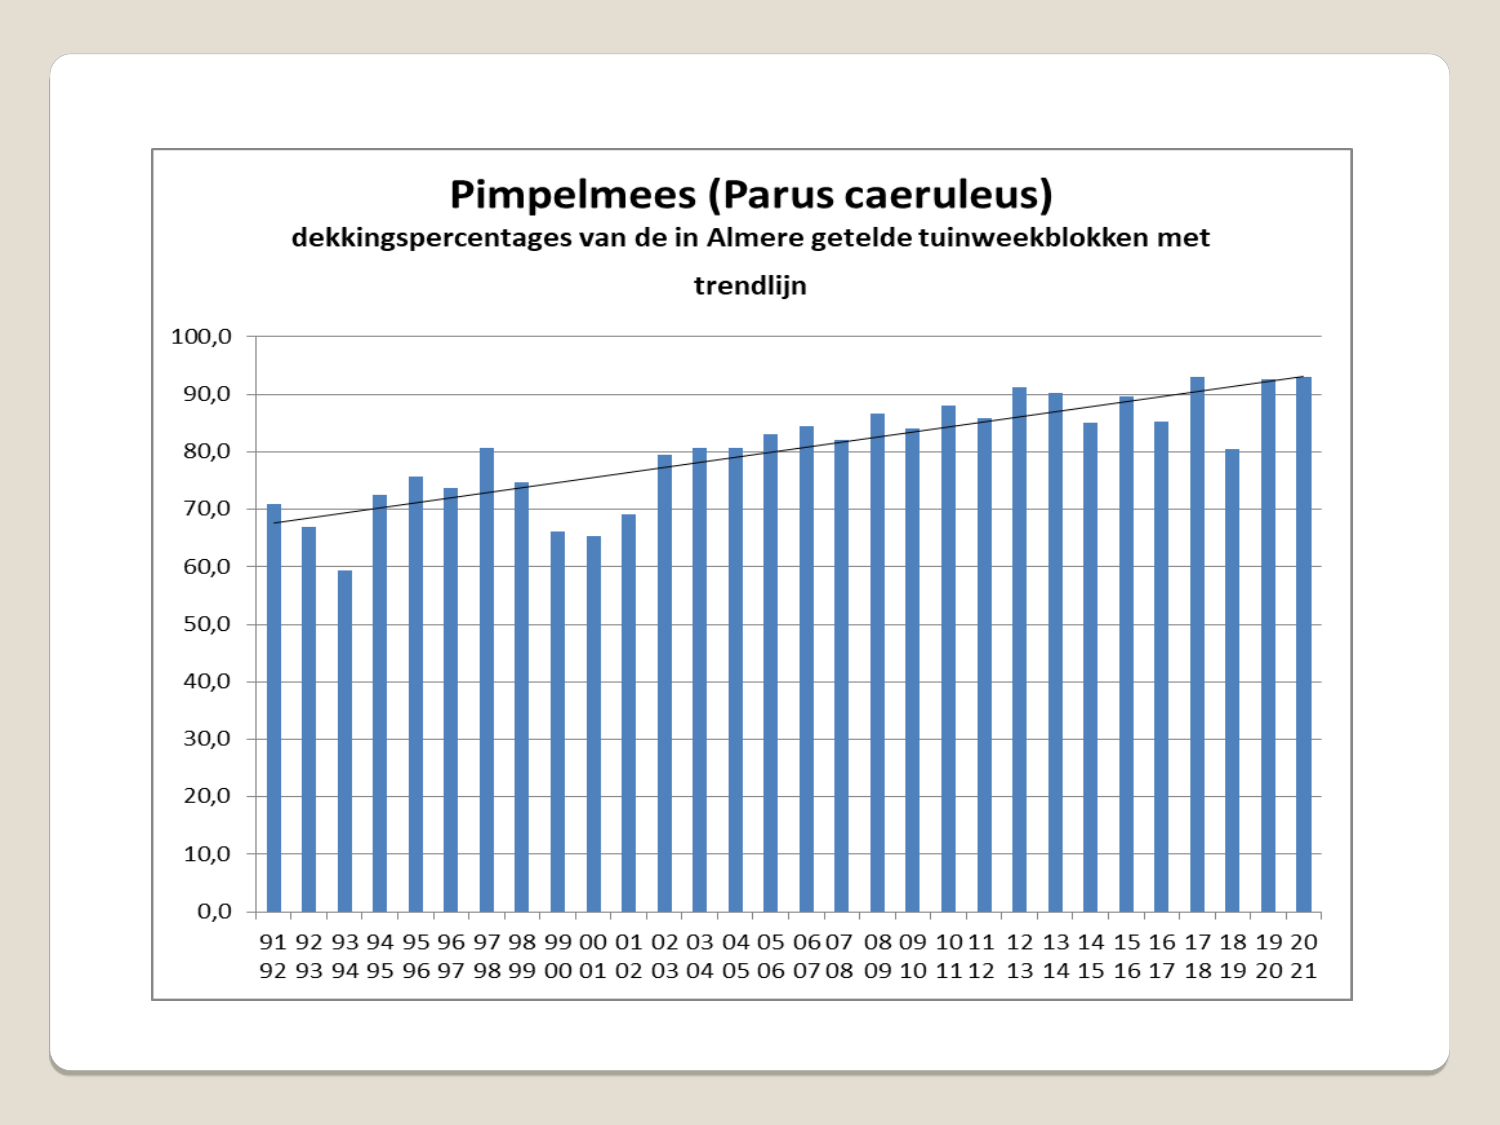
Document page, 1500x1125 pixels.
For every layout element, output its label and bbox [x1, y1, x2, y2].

picture [151, 149, 1353, 1001]
